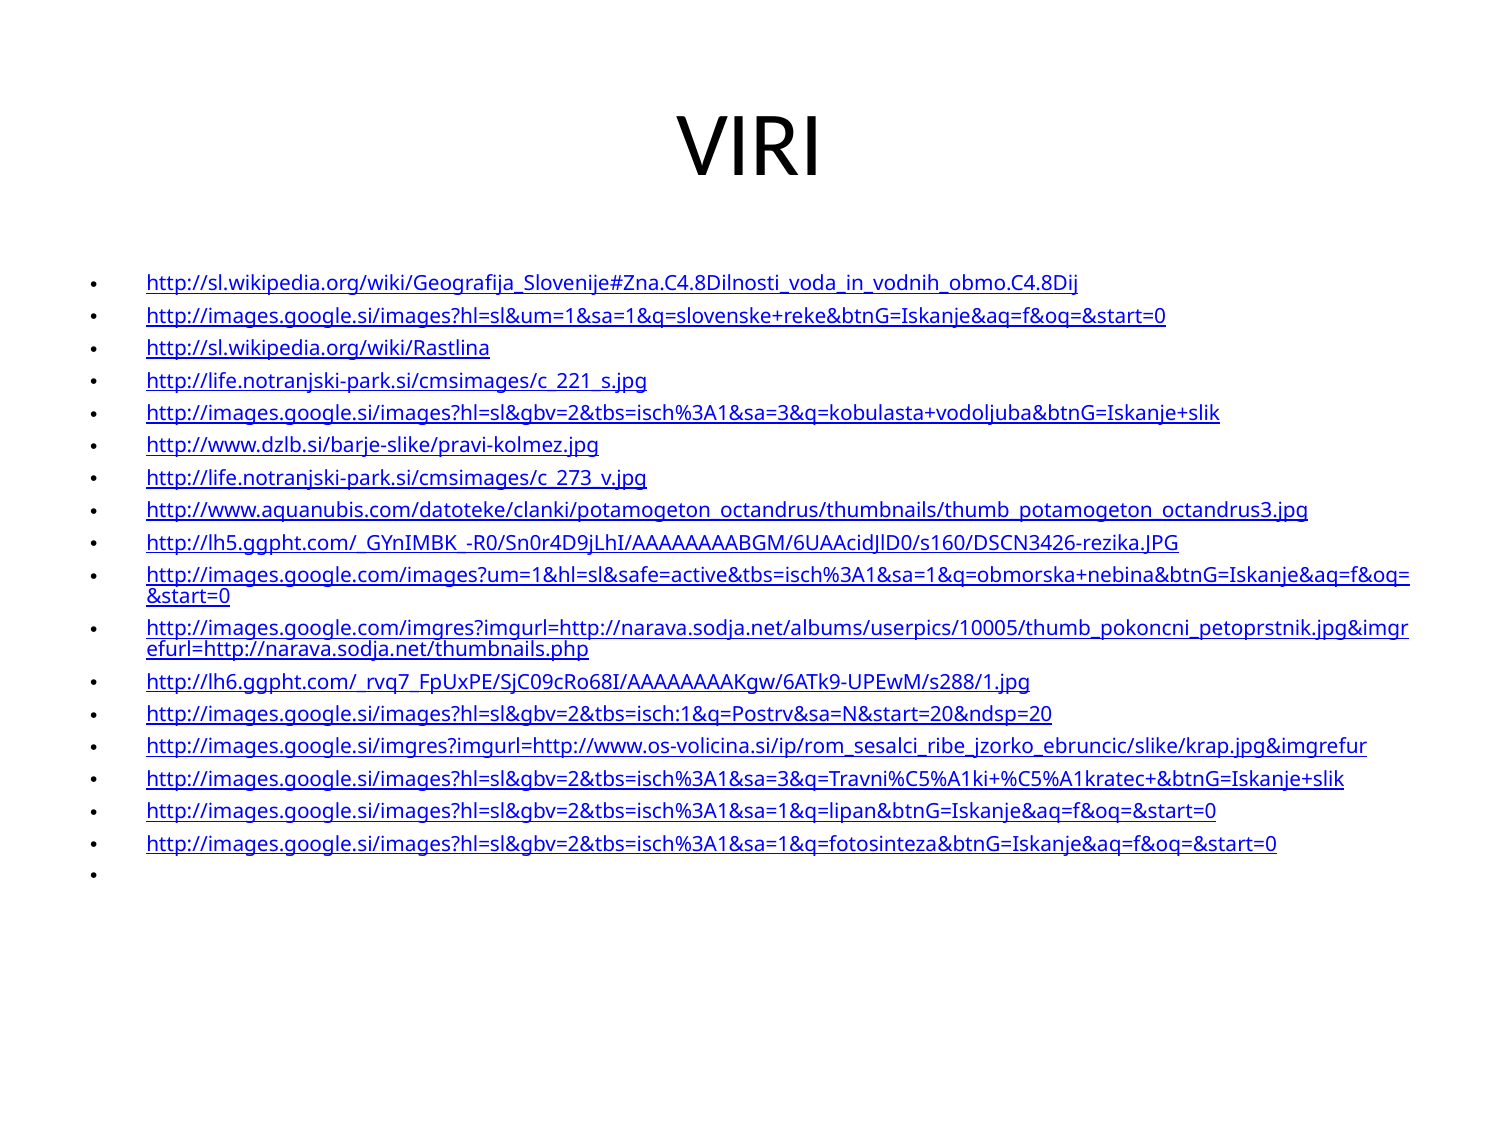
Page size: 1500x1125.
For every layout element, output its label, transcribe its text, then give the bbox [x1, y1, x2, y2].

list http://sl.wikipedia.org/wiki/Geografija_Slovenije#Zna.C4.8Dilnosti_voda_in_vodnih_obmo.C4.8Dij http://images.google.si/images?hl=sl&um=1&sa=1&q=slovenske+reke&btnG=Iskanje&aq=f&oq=&start=0 http://sl.wikipedia.org/wiki/Rastlina http://life.notranjski-park.si/cmsimages/c_221_s.jpg http://images.google.si/images?hl=sl&gbv=2&tbs=isch%3A1&sa=3&q=kobulasta+vodoljuba&btnG=Iskanje+slik http://www.dzlb.si/barje-slike/pravi-kolmez.jpg http://life.notranjski-park.si/cmsimages/c_273_v.jpg http://www.aquanubis.com/datoteke/clanki/potamogeton_octandrus/thumbnails/thumb_potamogeton_octandrus3.jpg http://lh5.ggpht.com/_GYnIMBK_-R0/Sn0r4D9jLhI/AAAAAAAABGM/6UAAcidJlD0/s160/DSCN3426-rezika.JPG http://images.google.com/images?um=1&hl=sl&safe=active&tbs=isch%3A1&sa=1&q=obmorska+nebina&btnG=Iskanje&aq=f&oq=&start=0 http://images.google.com/imgres?imgurl=http://narava.sodja.net/albums/userpics/10005/thumb_pokoncni_petoprstnik.jpg&imgrefurl=http://narava.sodja.net/thumbnails.php http://lh6.ggpht.com/_rvq7_FpUxPE/SjC09cRo68I/AAAAAAAAKgw/6ATk9-UPEwM/s288/1.jpg http://images.google.si/images?hl=sl&gbv=2&tbs=isch:1&q=Postrv&sa=N&start=20&ndsp=20 http://images.google.si/imgres?imgurl=http://www.os-volicina.si/ip/rom_sesalci_ribe_jzorko_ebruncic/slike/krap.jpg&imgrefur http://images.google.si/images?hl=sl&gbv=2&tbs=isch%3A1&sa=3&q=Travni%C5%A1ki+%C5%A1kratec+&btnG=Iskanje+slik http://images.google.si/images?hl=sl&gbv=2&tbs=isch%3A1&sa=1&q=lipan&btnG=Iskanje&aq=f&oq=&start=0 http://images.google.si/images?hl=sl&gbv=2&tbs=isch%3A1&sa=1&q=fotosinteza&btnG=Iskanje&aq=f&oq=&start=0 [75, 262, 1425, 1005]
title VIRI [75, 45, 1425, 233]
